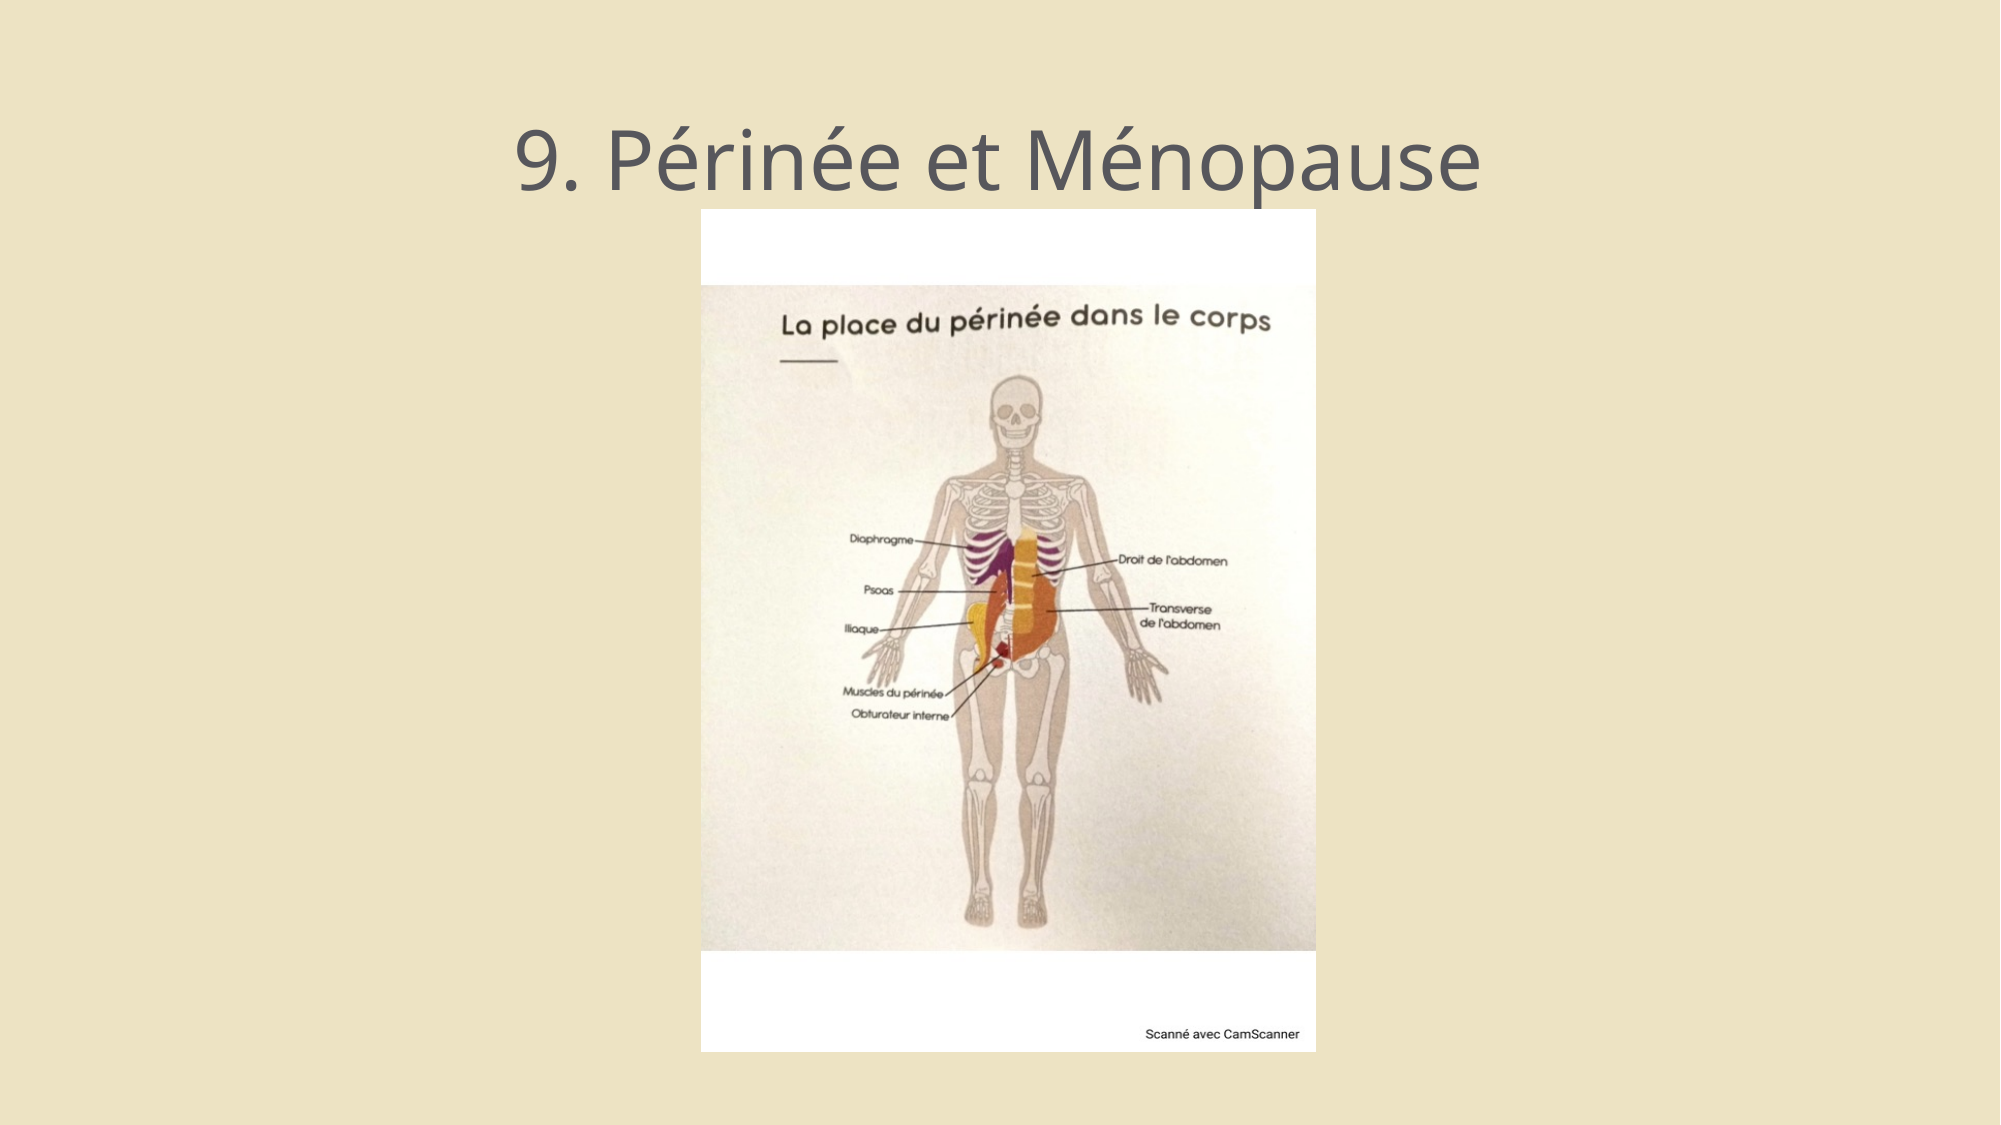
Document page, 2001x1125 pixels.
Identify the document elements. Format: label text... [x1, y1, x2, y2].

title 9. Périnée et Ménopause [149, 99, 1849, 260]
picture [701, 209, 1316, 1052]
